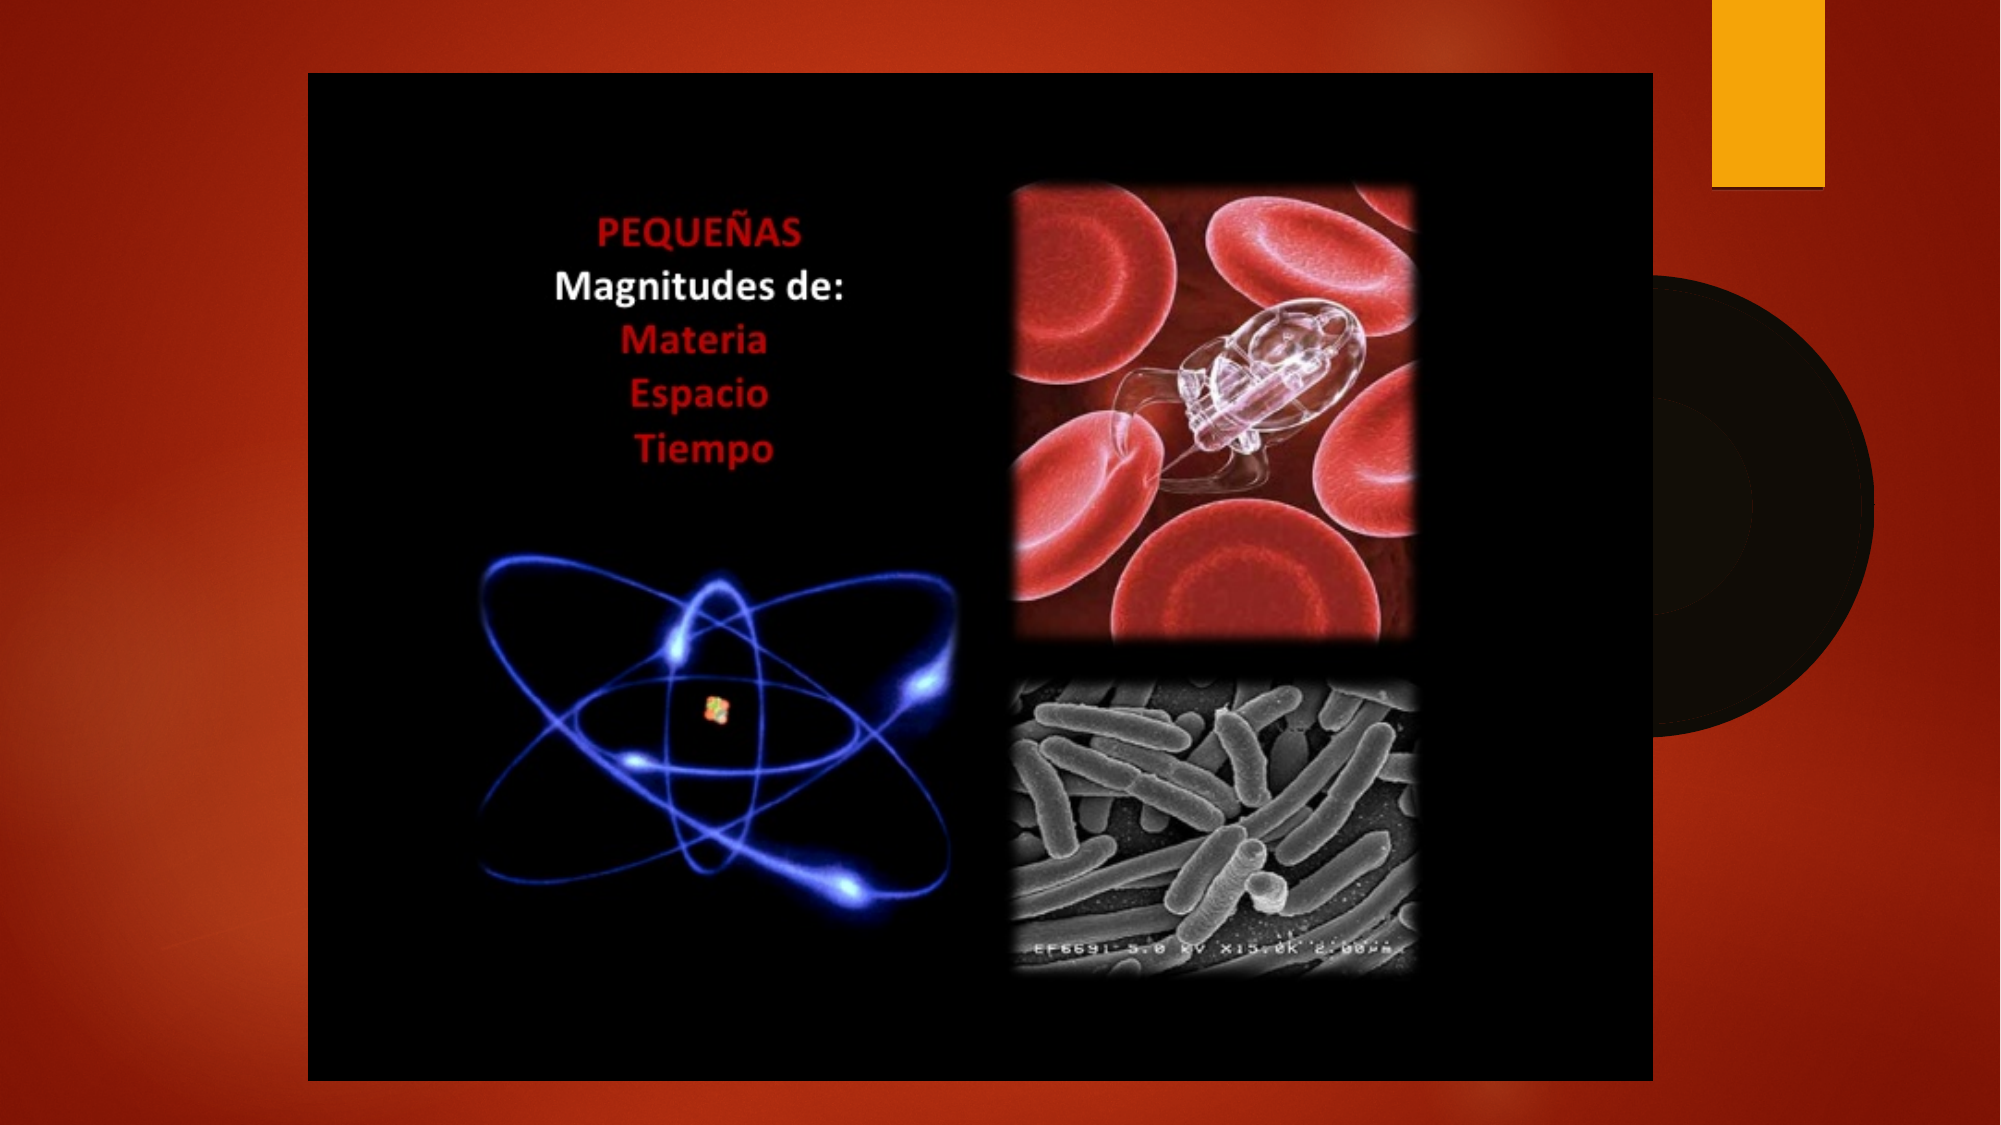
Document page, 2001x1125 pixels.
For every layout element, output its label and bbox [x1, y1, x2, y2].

picture [308, 73, 1653, 1081]
